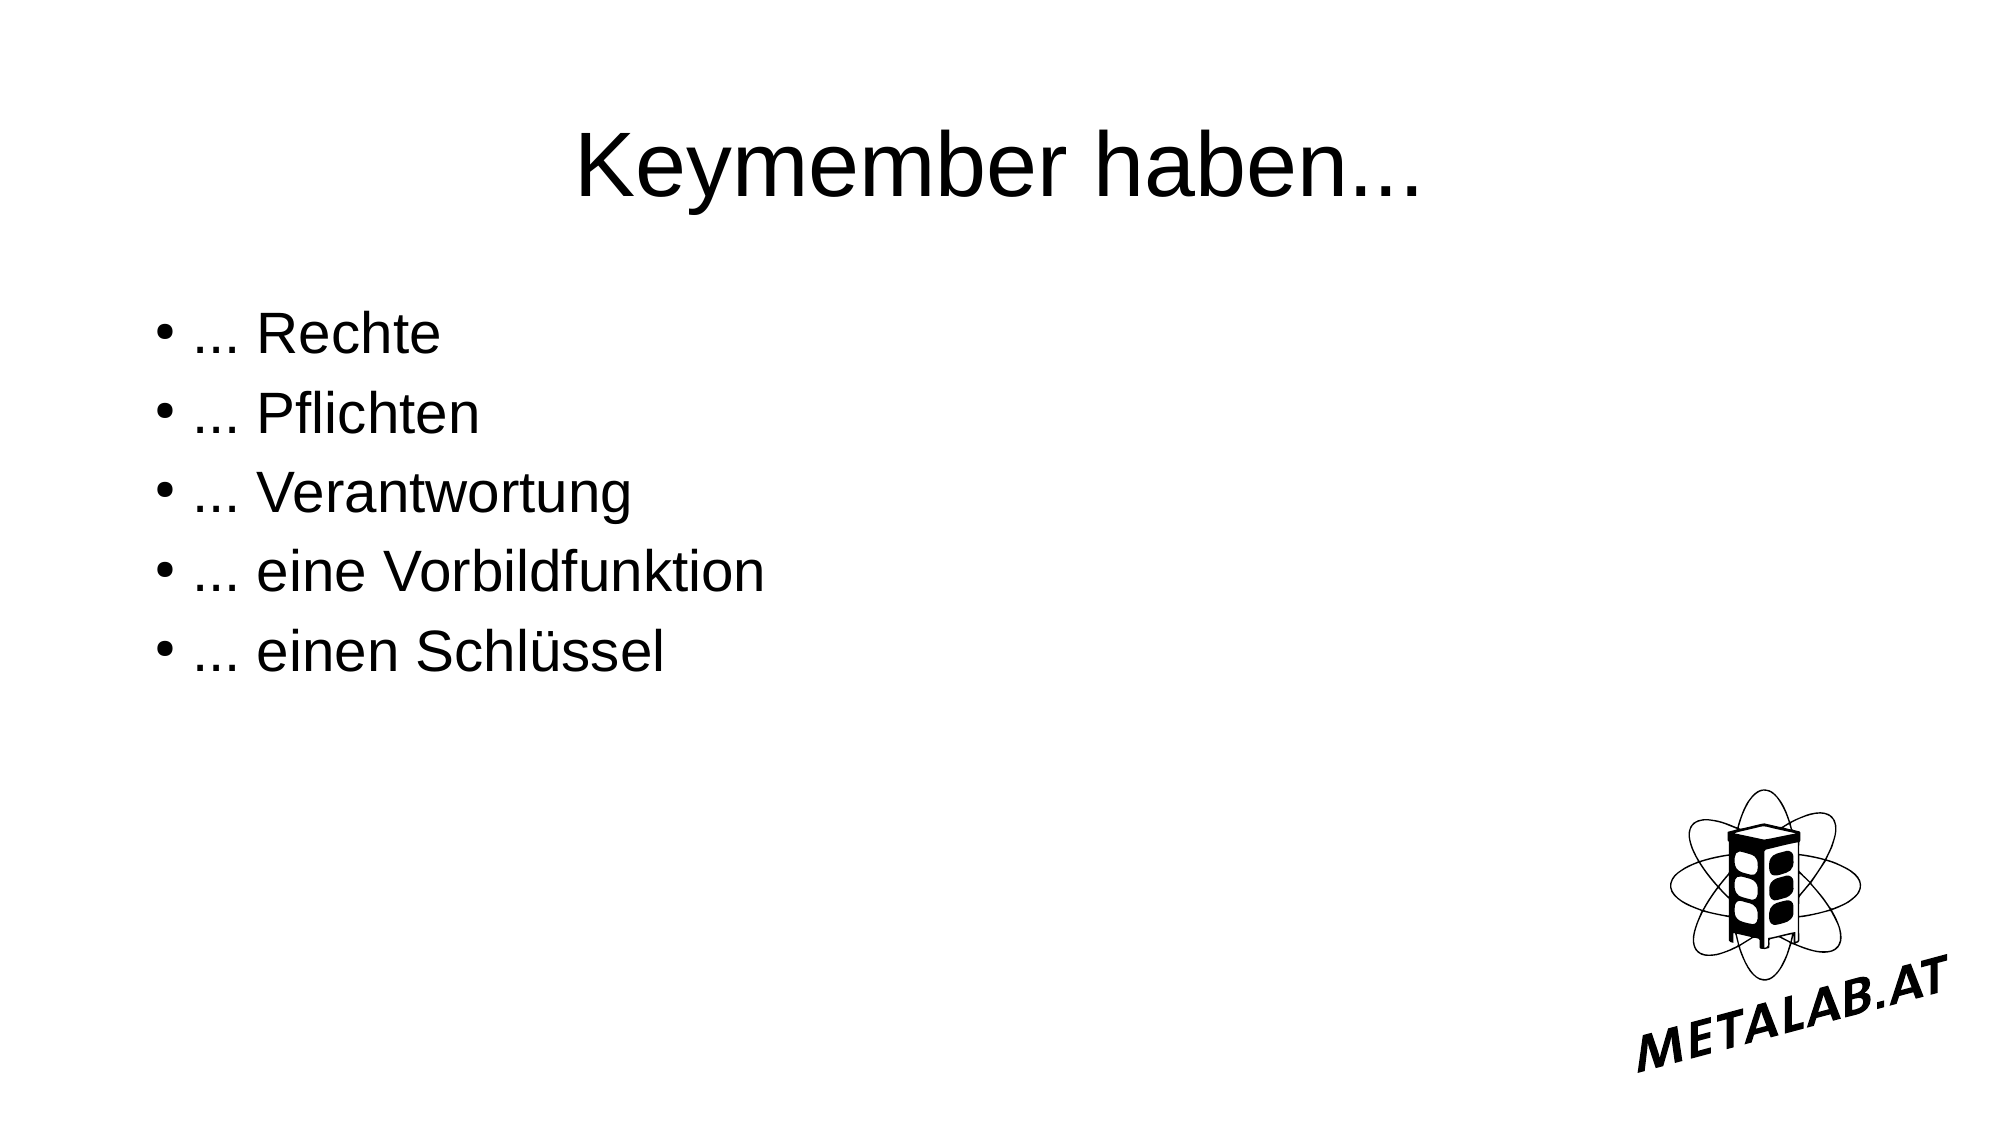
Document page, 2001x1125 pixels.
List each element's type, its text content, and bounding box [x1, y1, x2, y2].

list ... Rechte ... Pflichten ... Verantwortung ... eine Vorbildfunktion ... einen Schlüssel [137, 299, 1863, 1014]
title Keymember haben... [137, 59, 1863, 278]
